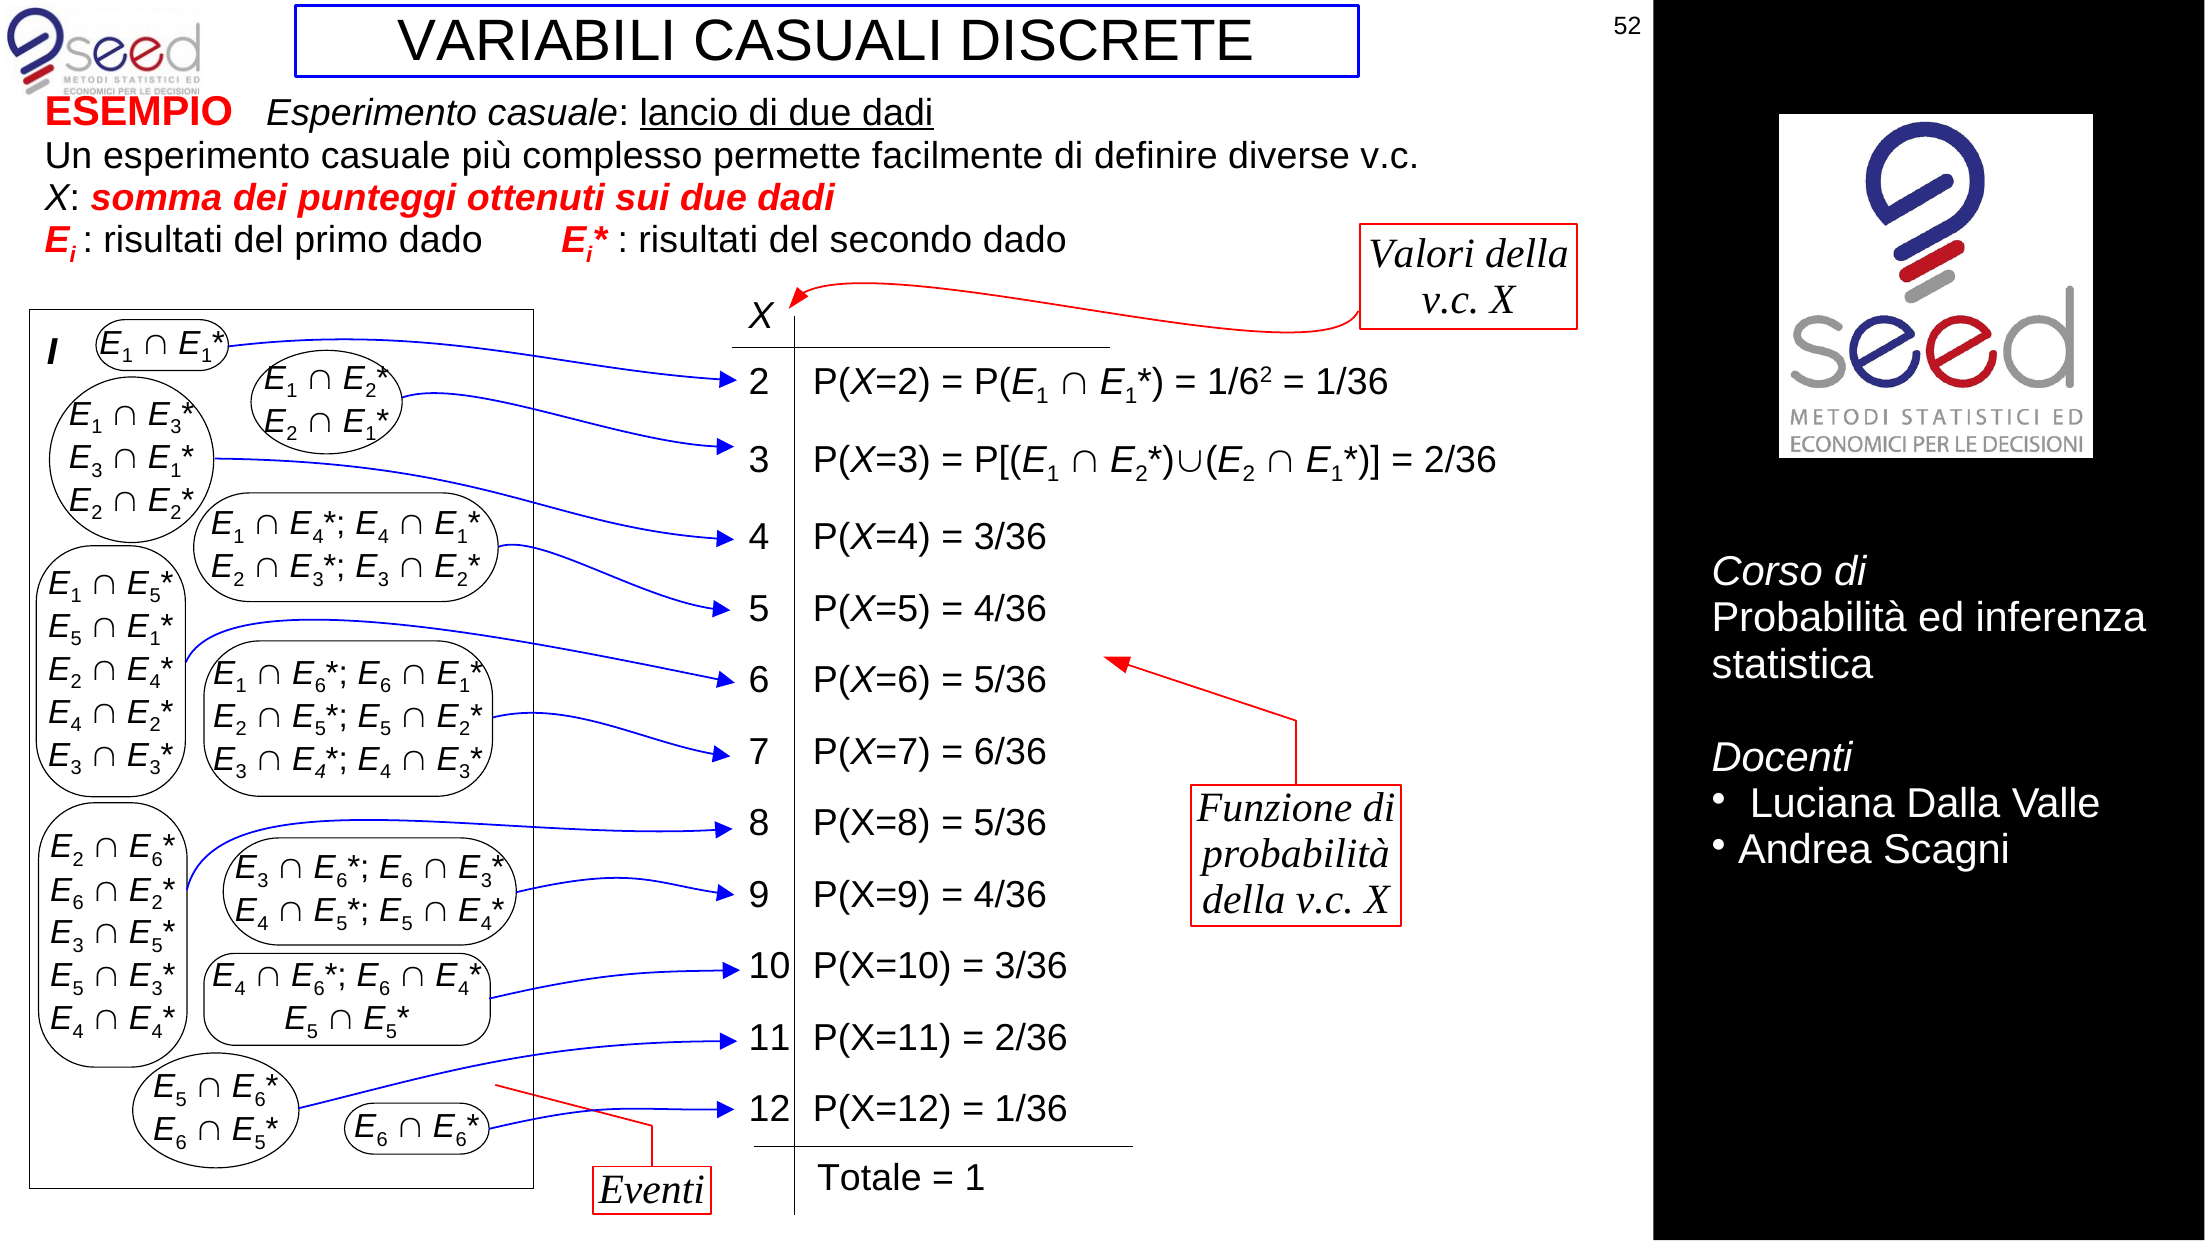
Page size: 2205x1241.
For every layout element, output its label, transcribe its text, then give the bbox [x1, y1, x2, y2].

text_box Eventi [592, 1166, 712, 1214]
text_box Funzione di probabilità della v.c. X [1190, 784, 1402, 926]
text_box E4 ∩ E6*; E6 ∩ E4* E5 ∩ E5* [203, 953, 491, 1046]
text_box E3 ∩ E6*; E6 ∩ E3* E4 ∩ E5*; E5 ∩ E4* [223, 837, 517, 946]
text_box X 2 P(X=2) = P(E1 ∩ E1*) = 1/62 = 1/36 3 P(X=3) = P[(E1 ∩ E2*)∪(E2 ∩ E1*)] = 2/36 4 P(X=4) = 3/36 5 P(X=5) = 4/36 6 P(X=6) = 5/36 7 P(X=7) = 6/36 8 P(X=8) = 5/36 9 P(X=9) = 4/36 10 P(X=10) = 3/36 11 P(X=11) = 2/36 12 P(X=12) = 1/36 Totale = 1 [748, 294, 1507, 1219]
picture [1779, 114, 2093, 458]
text_box E1 ∩ E5* E5 ∩ E1* E2 ∩ E4* E4 ∩ E2* E3 ∩ E3* [36, 545, 186, 797]
text_box E2 ∩ E6* E6 ∩ E2* E3 ∩ E5* E5 ∩ E3* E4 ∩ E4* [38, 802, 188, 1068]
text_box I [46, 326, 69, 375]
text_box E1 ∩ E4*; E4 ∩ E1* E2 ∩ E3*; E3 ∩ E2* [193, 492, 499, 602]
text_box E1 ∩ E3* E3 ∩ E1* E2 ∩ E2* [49, 376, 214, 543]
text_box VARIABILI CASUALI DISCRETE [295, 5, 1359, 77]
text_box E1 ∩ E6*; E6 ∩ E1* E2 ∩ E5*; E5 ∩ E2* E3 ∩ E4*; E4 ∩ E3* [203, 640, 493, 797]
picture [5, 5, 203, 98]
text_box E1 ∩ E2* E2 ∩ E1* [251, 350, 403, 454]
text_box E1 ∩ E1* [95, 319, 229, 371]
text_box ESEMPIO Esperimento casuale: lancio di due dadi Un esperimento casuale più complesso permette facilmente di definire diverse v.c. X: somma dei punteggi ottenuti sui due dadi Ei : risultati del primo dado Ei* : risultati del secondo dado [44, 88, 1554, 277]
text_box Valori della v.c. X [1360, 224, 1578, 330]
text_box E6 ∩ E6* [344, 1103, 490, 1155]
text_box E5 ∩ E6* E6 ∩ E5* [132, 1052, 299, 1168]
